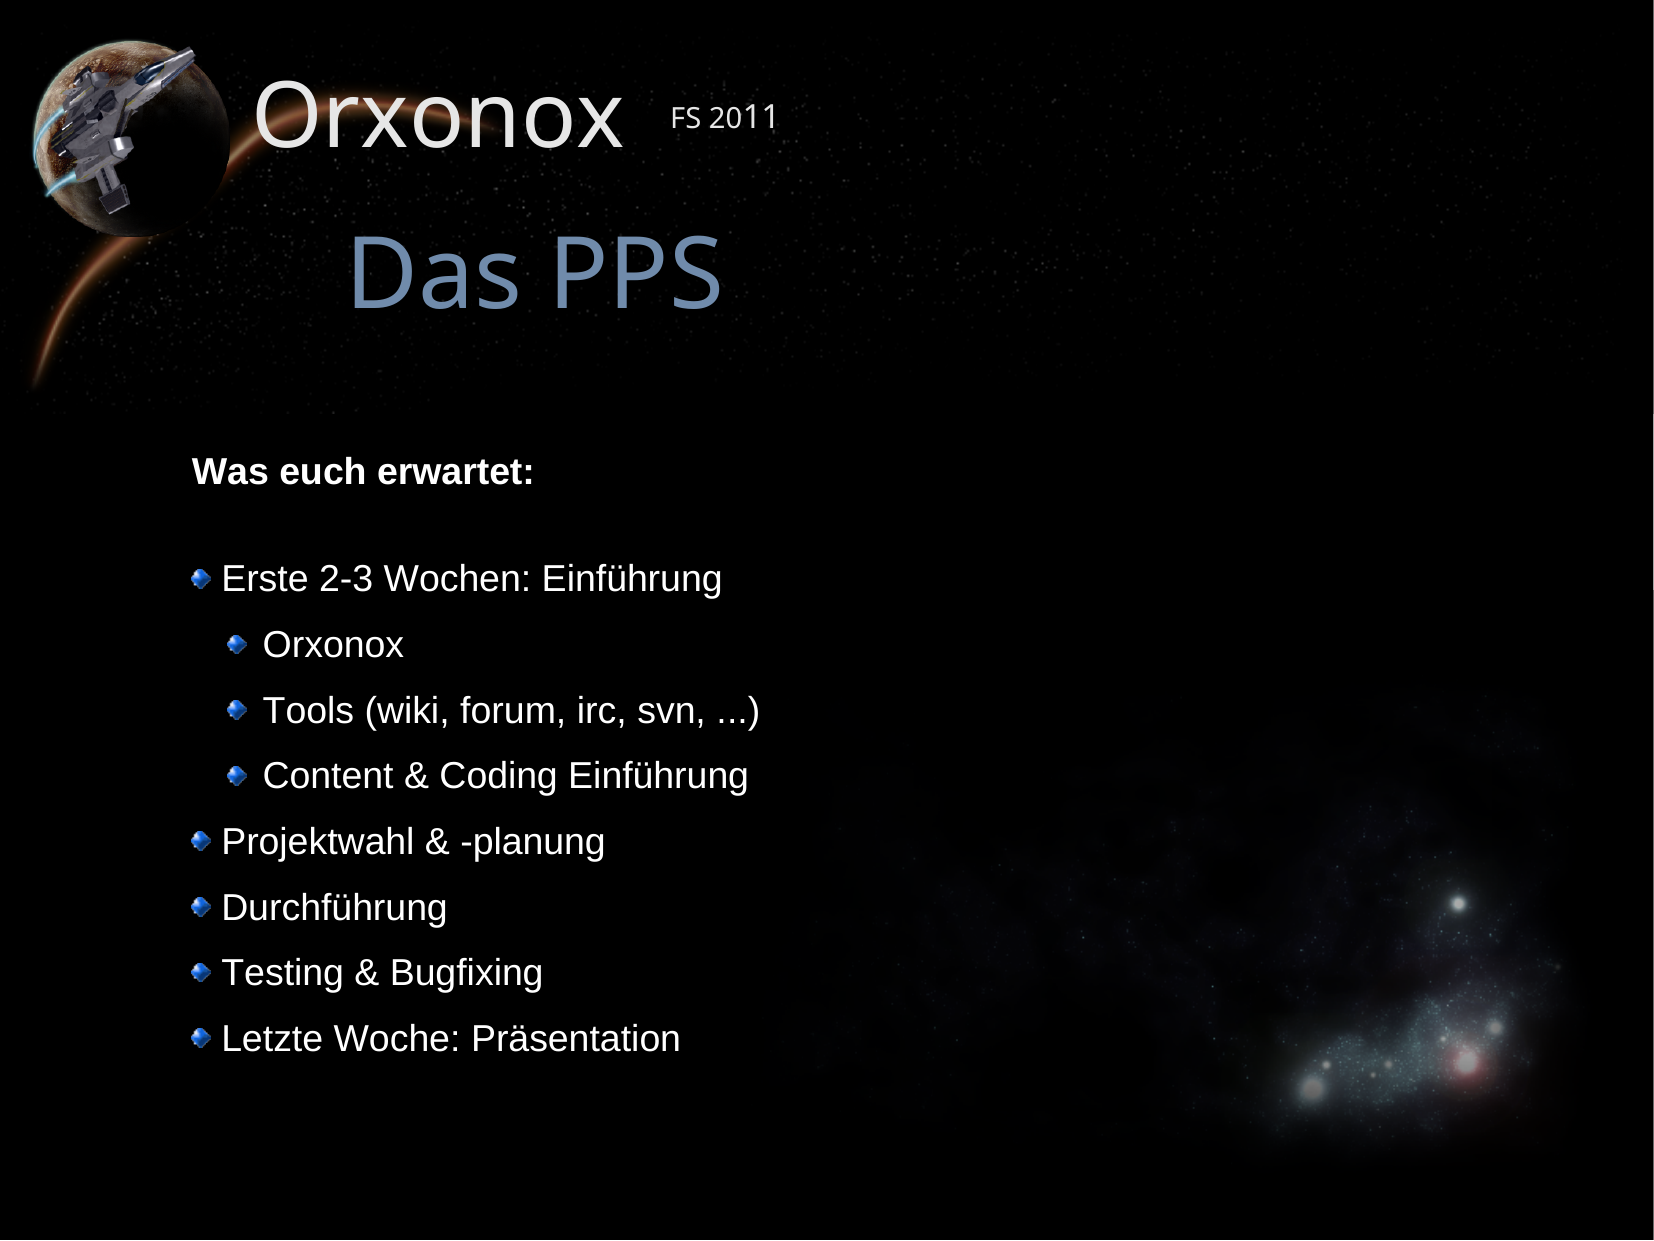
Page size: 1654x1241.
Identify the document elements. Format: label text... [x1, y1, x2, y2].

text_box Was euch erwartet: Erste 2-3 Wochen: Einführung Orxonox Tools (wiki, forum, irc, svn, ...) Content & Coding Einführung Projektwahl & -planung Durchführung Testing & Bugfixing Letzte Woche: Präsentation [177, 442, 1329, 1067]
text_box Das PPS [330, 194, 1418, 310]
picture [0, 0, 1654, 521]
picture [644, 590, 1654, 1240]
